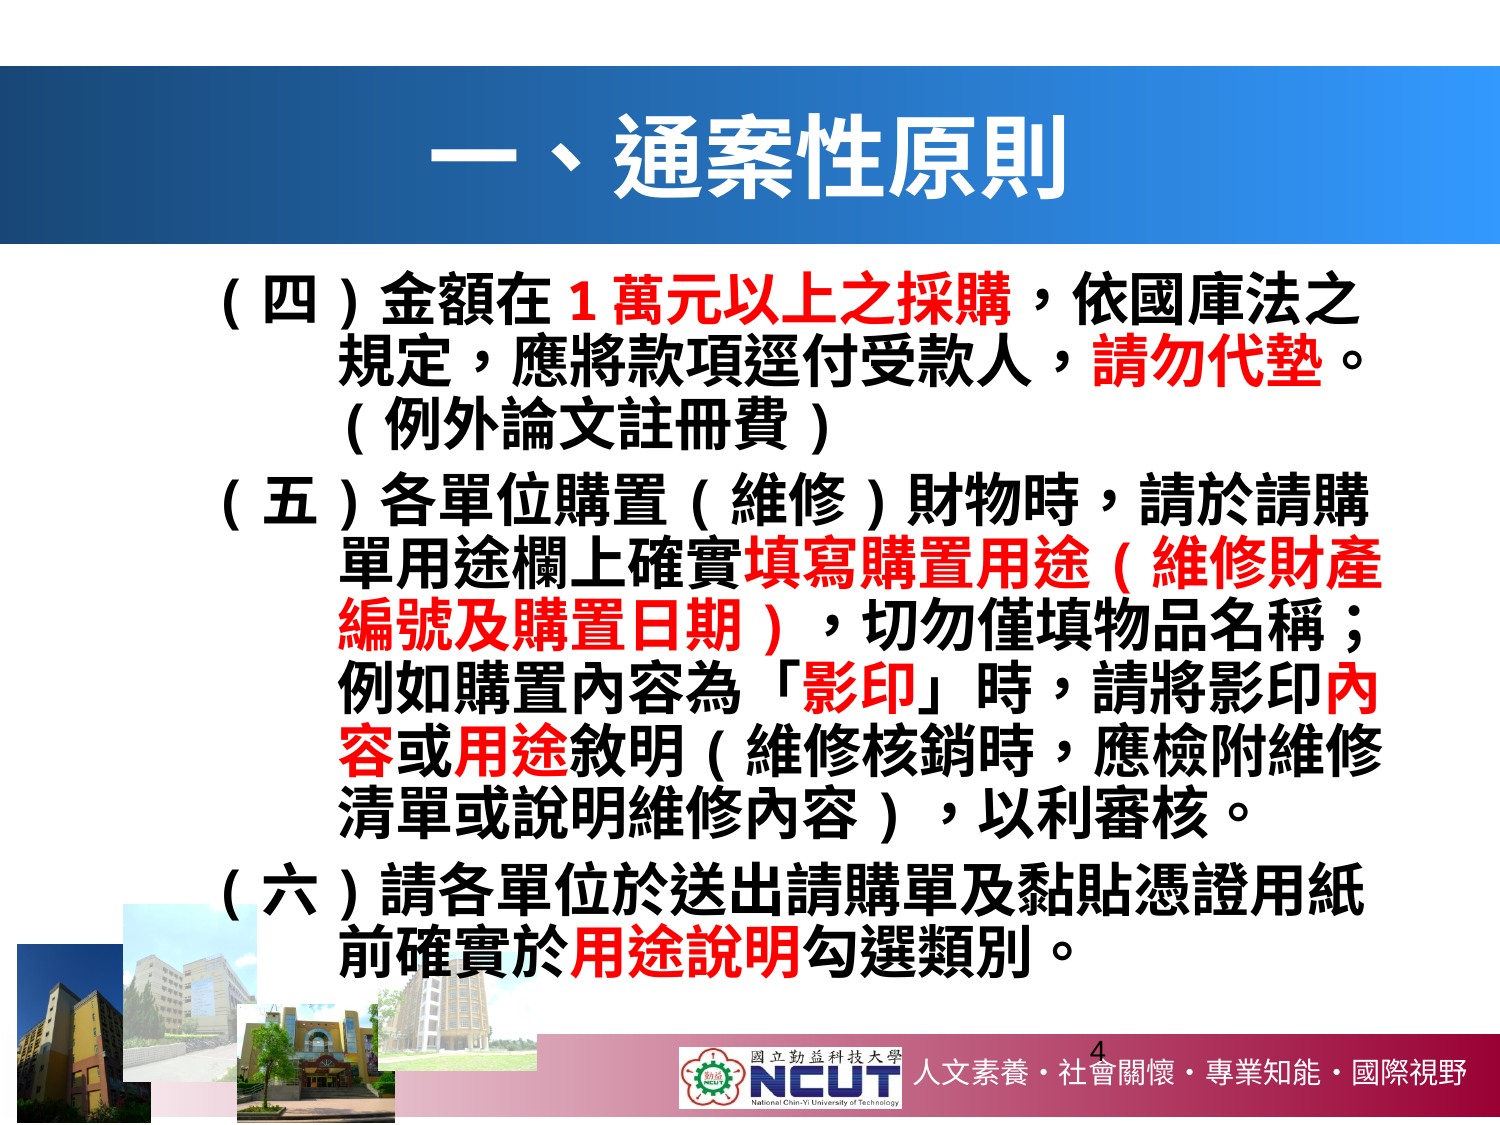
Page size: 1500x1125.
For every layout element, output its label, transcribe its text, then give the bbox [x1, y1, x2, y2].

list (四)金額在1萬元以上之採購，依國庫法之規定，應將款項逕付受款人，請勿代墊。(例外論文註冊費) (五)各單位購置(維修)財物時，請於請購單用途欄上確實填寫購置用途(維修財產編號及購置日期)，切勿僅填物品名稱；例如購置內容為「影印」時，請將影印內容或用途敘明(維修核銷時，應檢附維修清單或說明維修內容)，以利審核。 (六)請各單位於送出請購單及黏貼憑證用紙前確實於用途說明勾選類別。 [75, 262, 1426, 1005]
title 一、通案性原則 [0, 66, 1500, 244]
text_box [1074, 1024, 1426, 1103]
